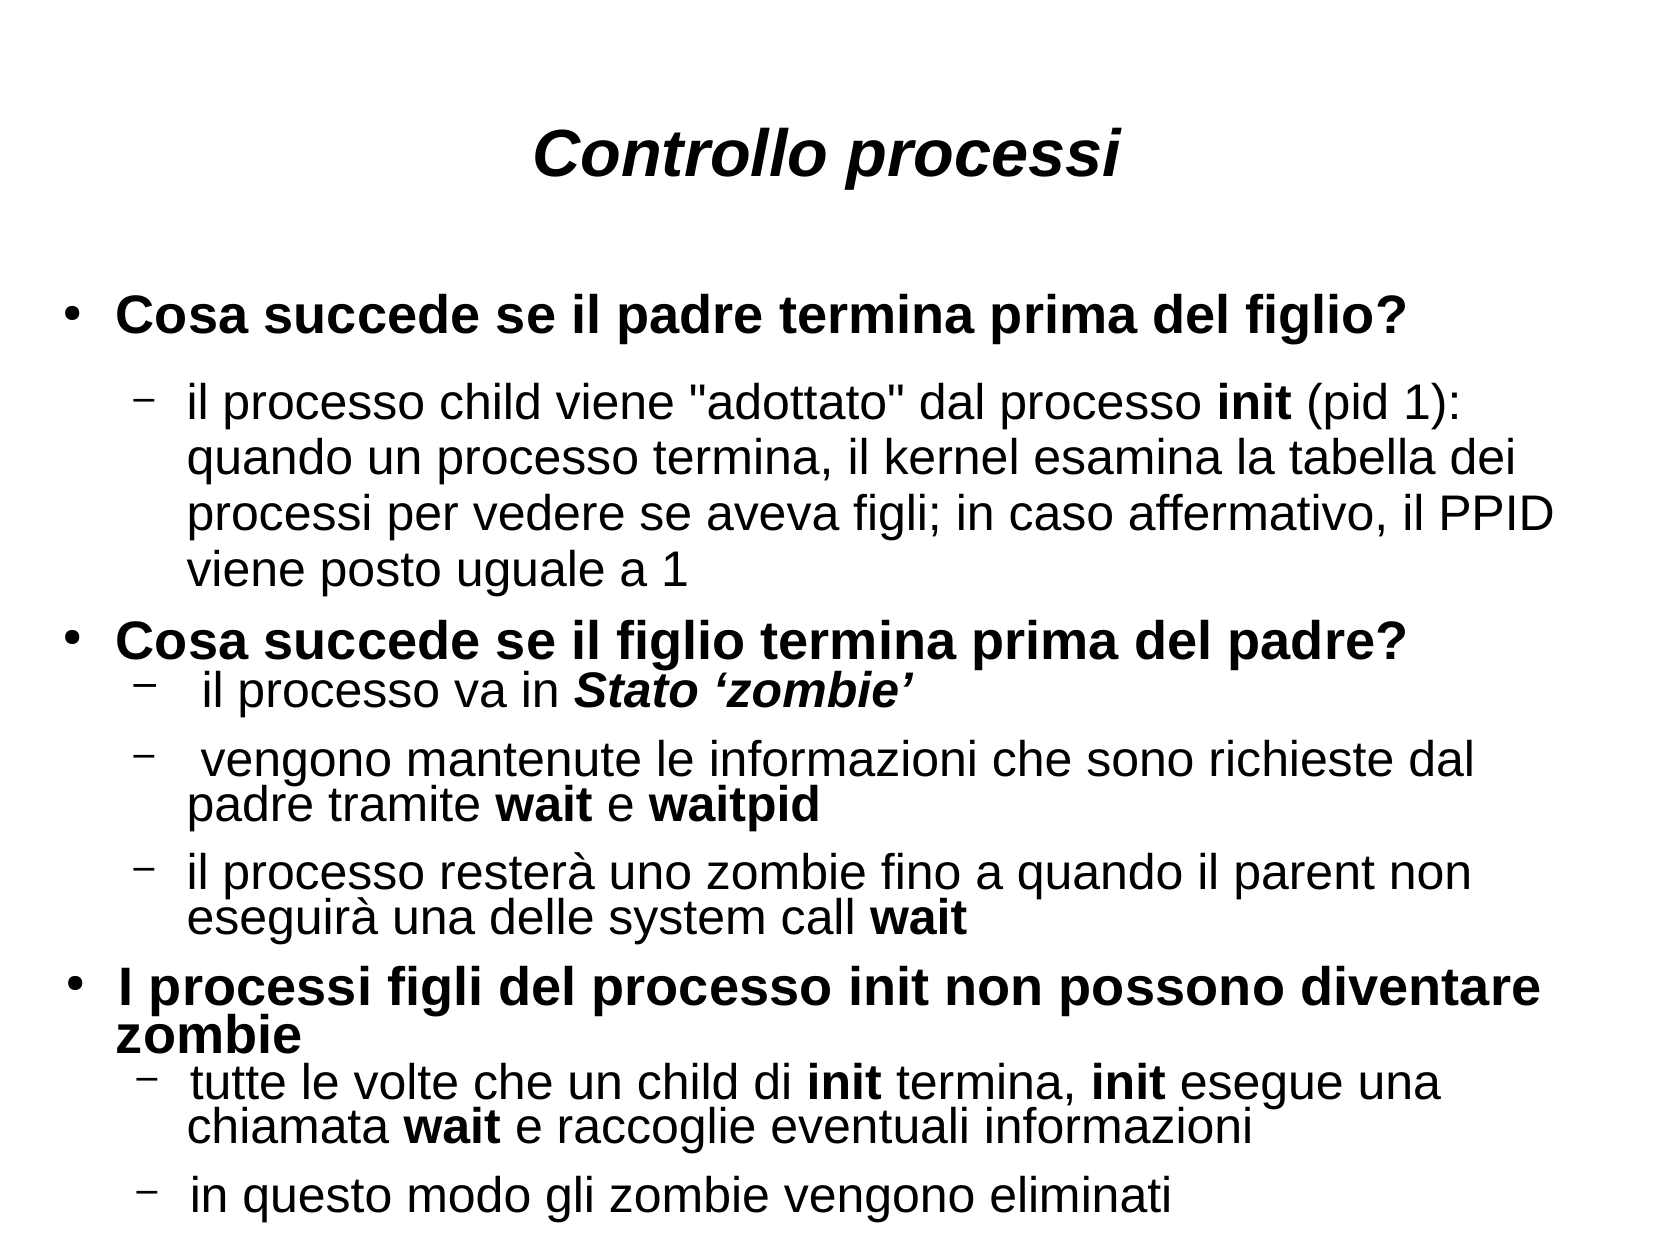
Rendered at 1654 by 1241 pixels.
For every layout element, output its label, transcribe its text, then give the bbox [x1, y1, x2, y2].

title Controllo processi [82, 49, 1571, 257]
list Cosa succede se il padre termina prima del figlio? il processo child viene "adottato" dal processo init (pid 1): quando un processo termina, il kernel esamina la tabella dei processi per vedere se aveva figli; in caso affermativo, il PPID viene posto uguale a 1 Cosa succede se il figlio termina prima del padre? il processo va in Stato ‘zombie’ vengono mantenute le informazioni che sono richieste dal padre tramite wait e waitpid il processo resterà uno zombie fino a quando il parent non eseguirà una delle system call wait I processi figli del processo init non possono diventare zombie tutte le volte che un child di init termina, init esegue una chiamata wait e raccoglie eventuali informazioni in questo modo gli zombie vengono eliminati [45, 284, 1621, 1230]
